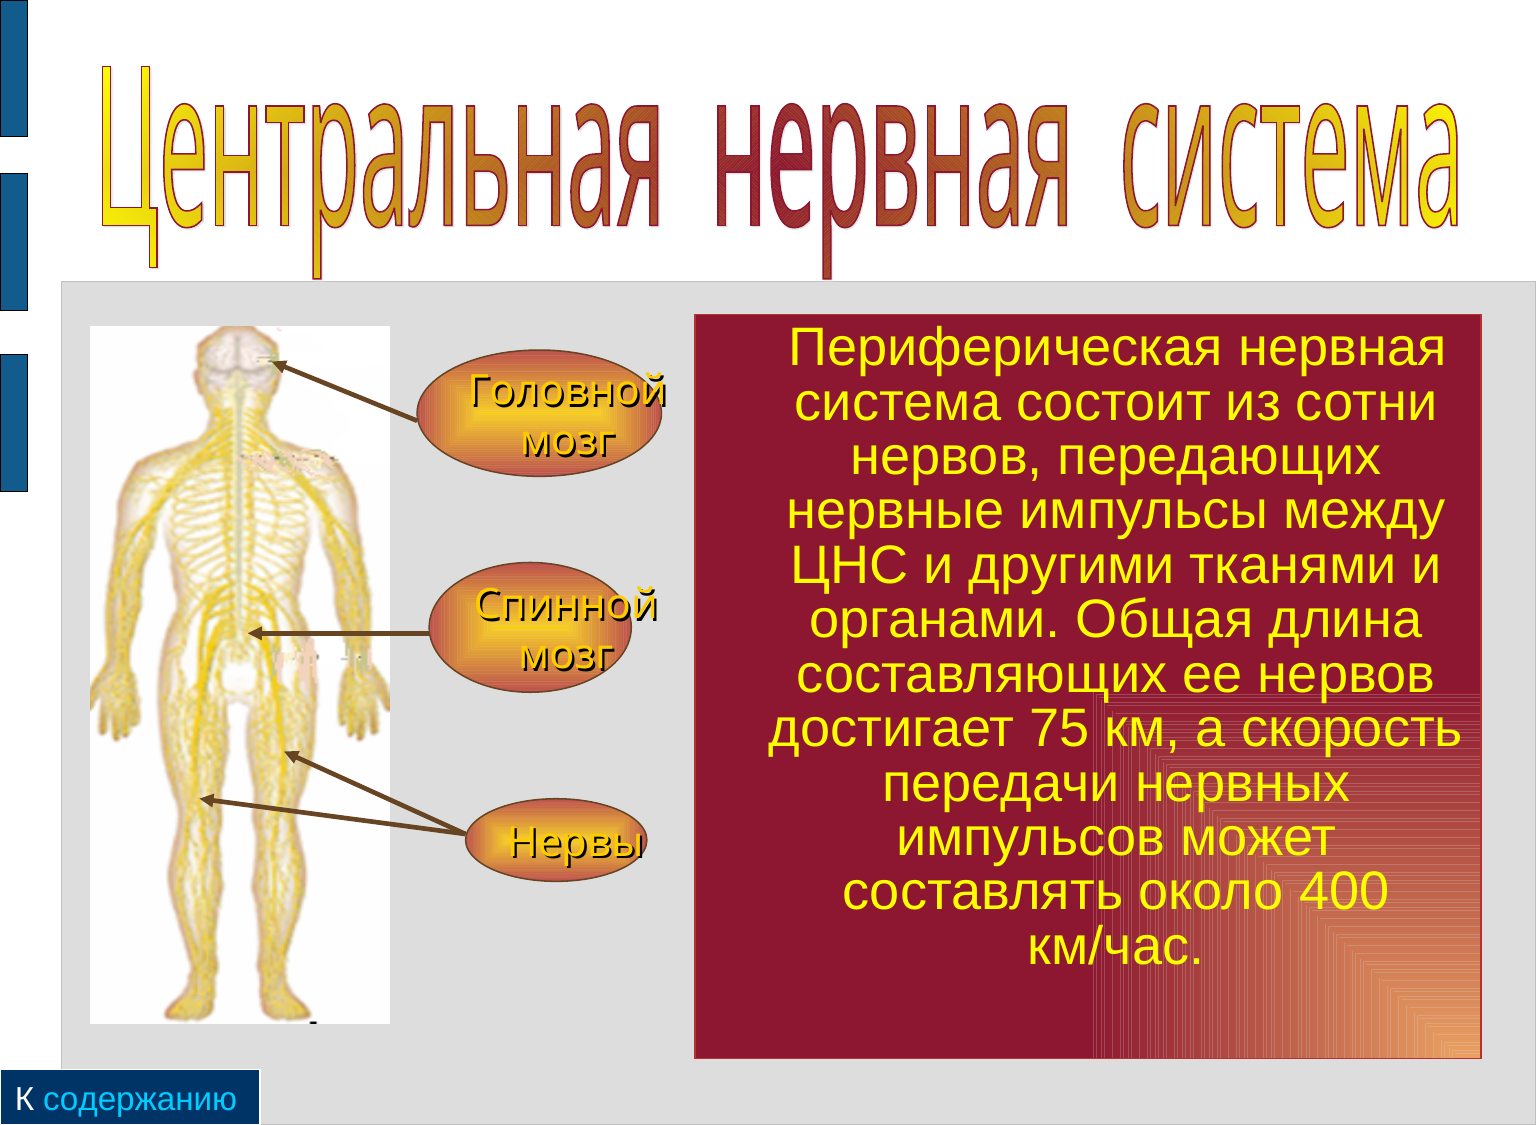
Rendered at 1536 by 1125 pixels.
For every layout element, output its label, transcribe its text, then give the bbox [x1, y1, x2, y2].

text_box Центральная нервная система [409, 105, 452, 227]
text_box Центральная нервная система [771, 103, 812, 228]
text_box Центральная нервная система [1123, 103, 1159, 228]
text_box Центральная нервная система [1305, 103, 1346, 228]
text_box К содержанию [0, 1069, 260, 1125]
text_box Центральная нервная система [518, 106, 560, 226]
text_box Центральная нервная система [823, 103, 865, 279]
text_box Центральная нервная система [1222, 103, 1257, 228]
text_box Центральная нервная система [979, 103, 1018, 228]
text_box Центральная нервная система [876, 106, 917, 226]
text_box Центральная нервная система [466, 106, 507, 226]
text_box Центральная нервная система [1026, 106, 1067, 226]
picture [90, 326, 390, 1024]
text_box Спинной мозг [429, 562, 632, 693]
text_box Центральная нервная система [1357, 106, 1408, 226]
text_box Центральная нервная система [717, 106, 759, 226]
text_box Центральная нервная система [215, 106, 257, 226]
text_box Центральная нервная система [163, 103, 204, 228]
text_box Центральная нервная система [927, 106, 969, 226]
text_box Центральная нервная система [1418, 103, 1457, 228]
list Периферическая нервная система состоит из сотни нервов, передающих нервные импульсы между ЦНС и другими тканями и органами. Общая длина составляющих ее нервов достигает 75 км, а скорость передачи нервных импульсов может составлять около 400 км/час. [695, 314, 1482, 1059]
text_box Центральная нервная система [1261, 105, 1300, 226]
text_box Центральная нервная система [1168, 106, 1210, 226]
text_box Центральная нервная система [313, 103, 355, 279]
text_box Нервы [465, 798, 647, 882]
text_box Центральная нервная система [363, 103, 402, 228]
text_box Центральная нервная система [571, 103, 610, 228]
text_box Головной мозг [417, 350, 662, 477]
text_box Центральная нервная система [265, 105, 304, 226]
text_box Центральная нервная система [102, 66, 158, 268]
text_box Центральная нервная система [617, 106, 658, 226]
